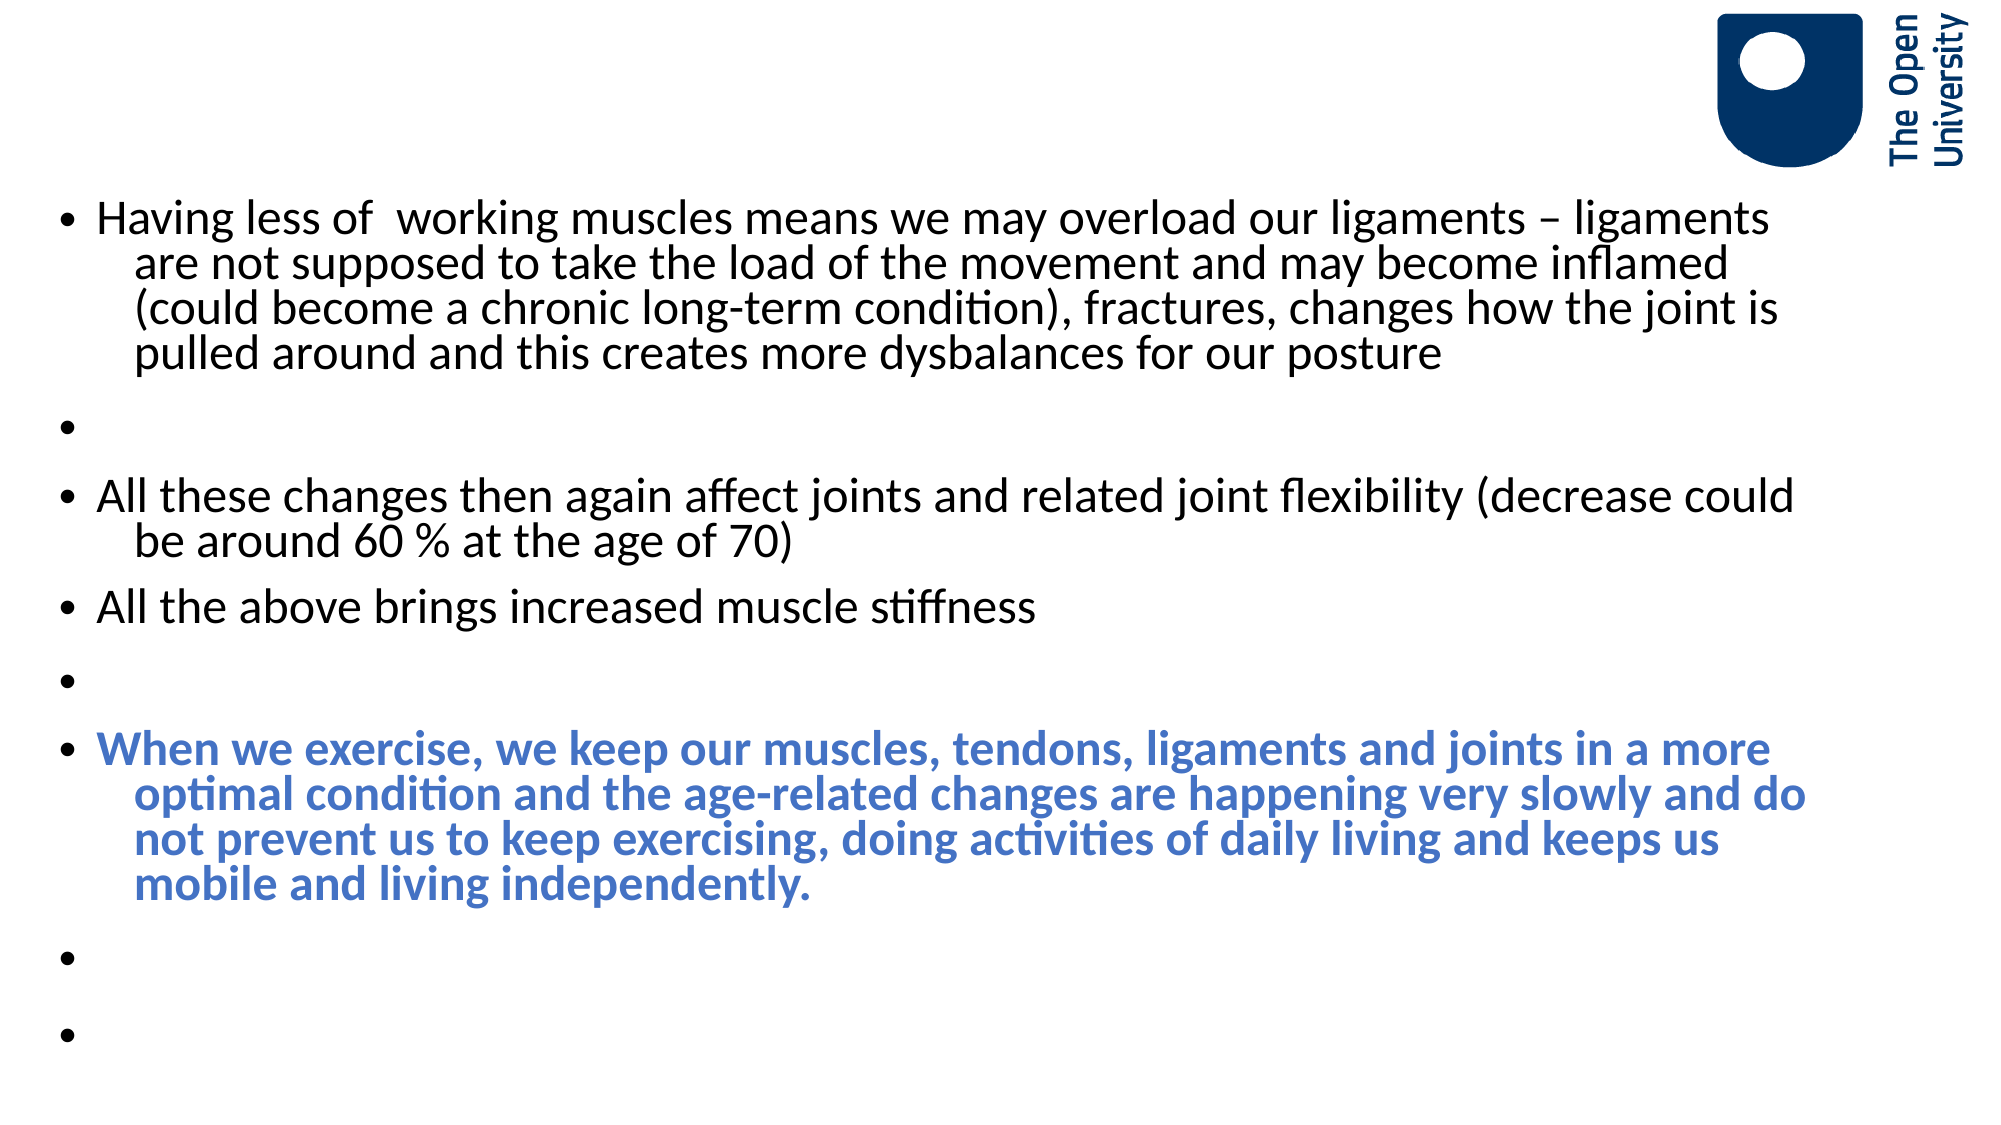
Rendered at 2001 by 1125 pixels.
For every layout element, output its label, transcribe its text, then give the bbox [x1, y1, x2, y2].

list Having less of working muscles means we may overload our ligaments – ligaments are not supposed to take the load of the movement and may become inflamed (could become a chronic long-term condition), fractures, changes how the joint is pulled around and this creates more dysbalances for our posture All these changes then again affect joints and related joint flexibility (decrease could be around 60 % at the age of 70) All the above brings increased muscle stiffness When we exercise, we keep our muscles, tendons, ligaments and joints in a more optimal condition and the age-related changes are happening very slowly and do not prevent us to keep exercising, doing activities of daily living and keeps us mobile and living independently. [43, 191, 1863, 1067]
picture [1716, 10, 1971, 170]
